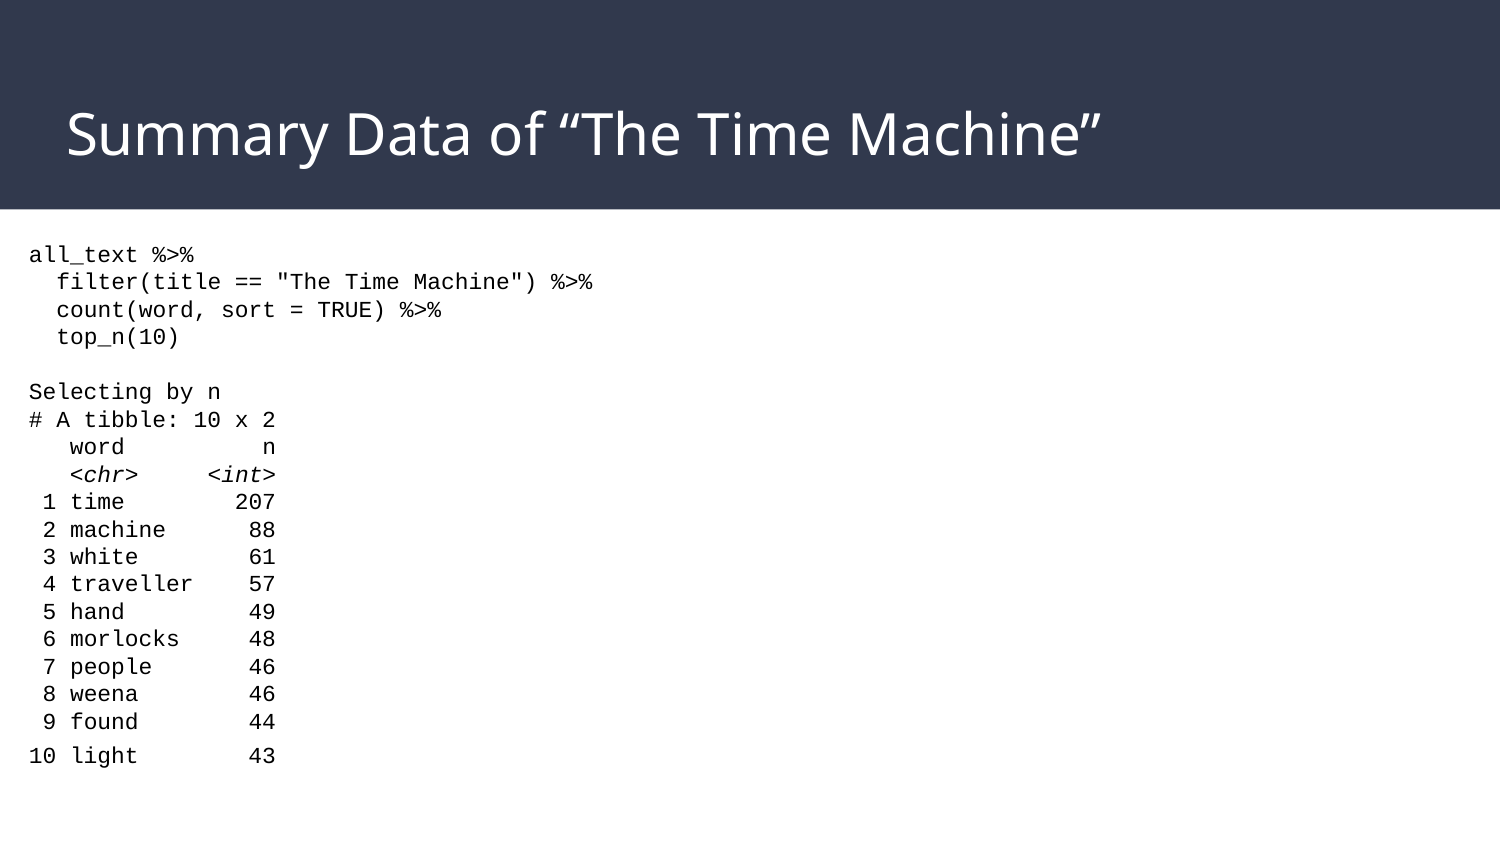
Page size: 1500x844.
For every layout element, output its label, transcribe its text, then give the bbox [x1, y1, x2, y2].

text_box all_text %>% filter(title == "The Time Machine") %>% count(word, sort = TRUE) %>% top_n(10) Selecting by n # A tibble: 10 x 2 word n <chr> <int> 1 time 207 2 machine 88 3 white 61 4 traveller 57 5 hand 49 6 morlocks 48 7 people 46 8 weena 46 9 found 44 10 light 43 [13, 224, 1487, 825]
title Summary Data of “The Time Machine” [51, 82, 1449, 185]
